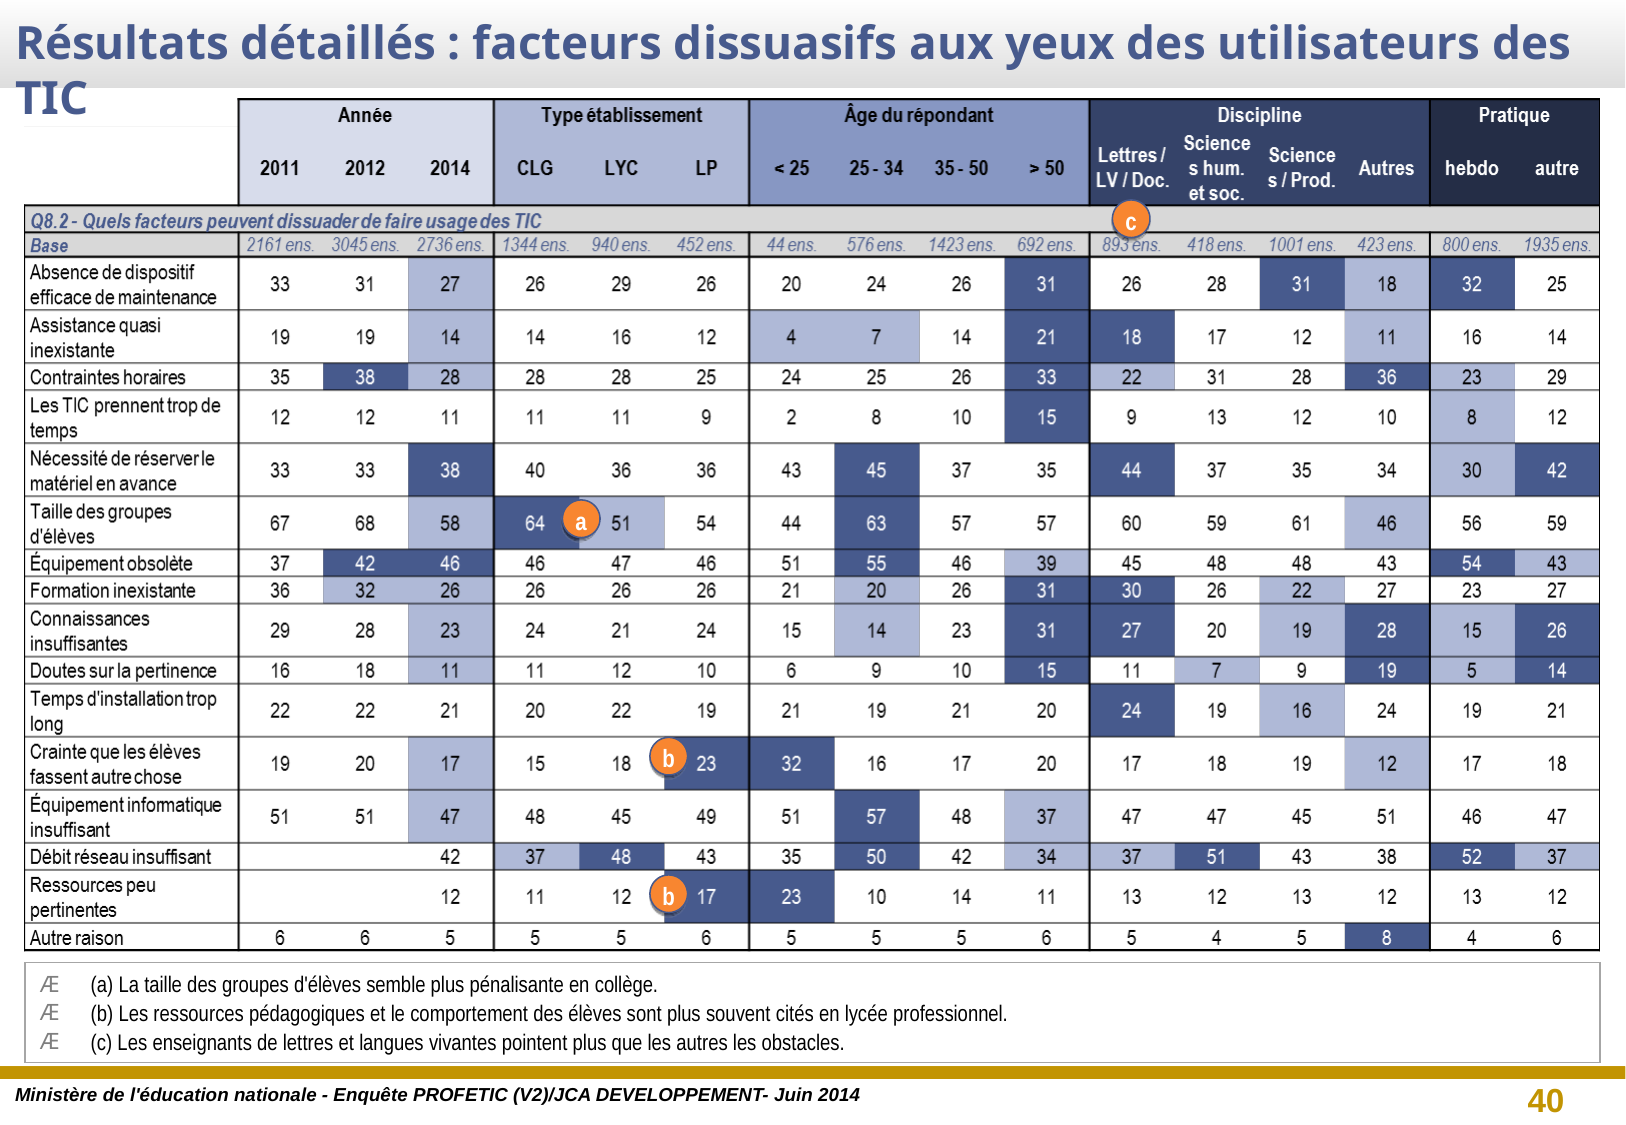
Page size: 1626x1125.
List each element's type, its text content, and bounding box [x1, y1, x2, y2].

text_box 40 [1512, 1071, 1625, 1125]
text_box Ministère de l'éducation nationale - Enquête PROFETIC (V2)/JCA DEVELOPPEMENT- Juin 2014 [0, 1074, 1501, 1125]
title Résultats détaillés : facteurs dissuasifs aux yeux des utilisateurs des TIC [0, 0, 1625, 88]
list (a) La taille des groupes d'élèves semble plus pénalisante en collège. (b) Les ressources pédagogiques et le comportement des élèves sont plus souvent cités en lycée professionnel. (c) Les enseignants de lettres et langues vivantes pointent plus que les autres les obstacles. [24, 962, 1600, 1063]
text_box c [1112, 199, 1150, 238]
picture [24, 95, 1600, 962]
text_box b [649, 874, 688, 913]
text_box b [649, 737, 688, 775]
text_box a [562, 499, 601, 538]
